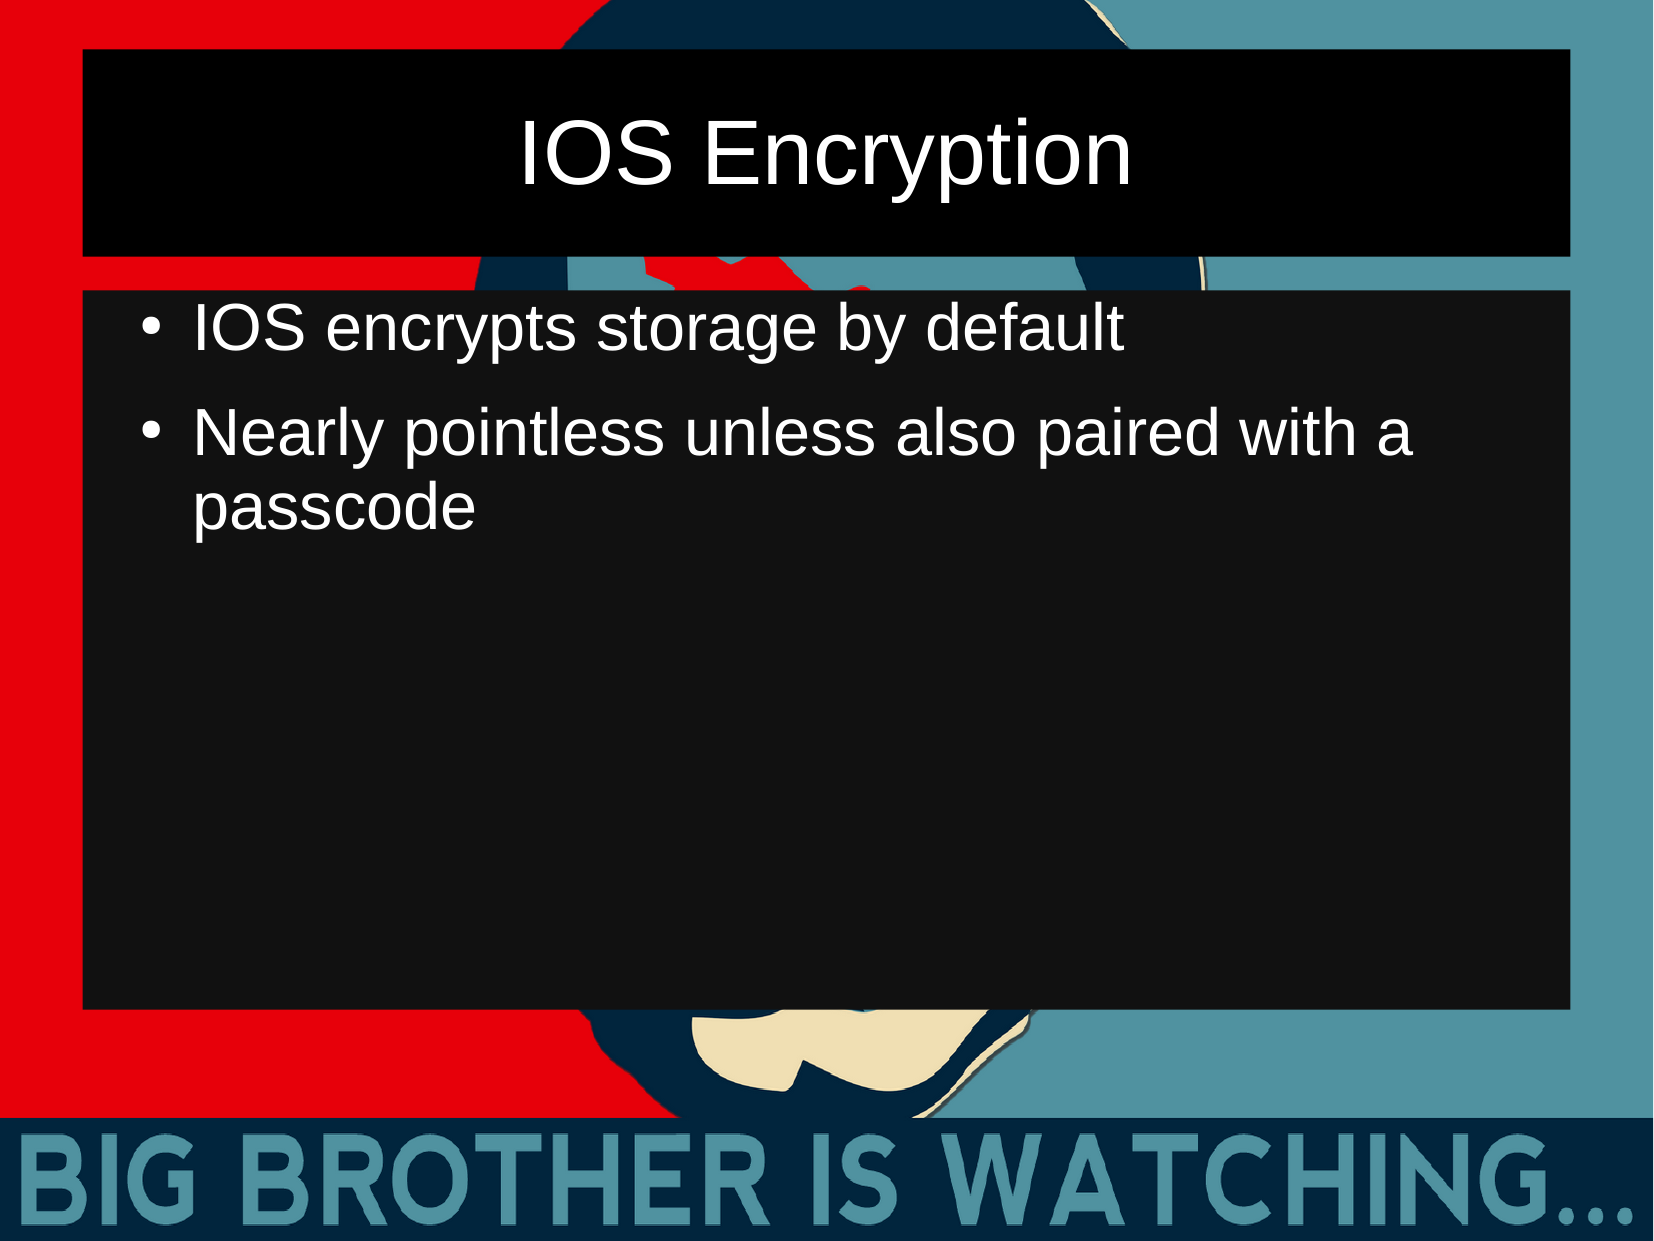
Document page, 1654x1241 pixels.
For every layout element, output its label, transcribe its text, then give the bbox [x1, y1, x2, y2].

title IOS Encryption [82, 49, 1571, 257]
picture [0, 0, 1654, 1241]
list IOS encrypts storage by default Nearly pointless unless also paired with a passcode [82, 290, 1571, 1010]
